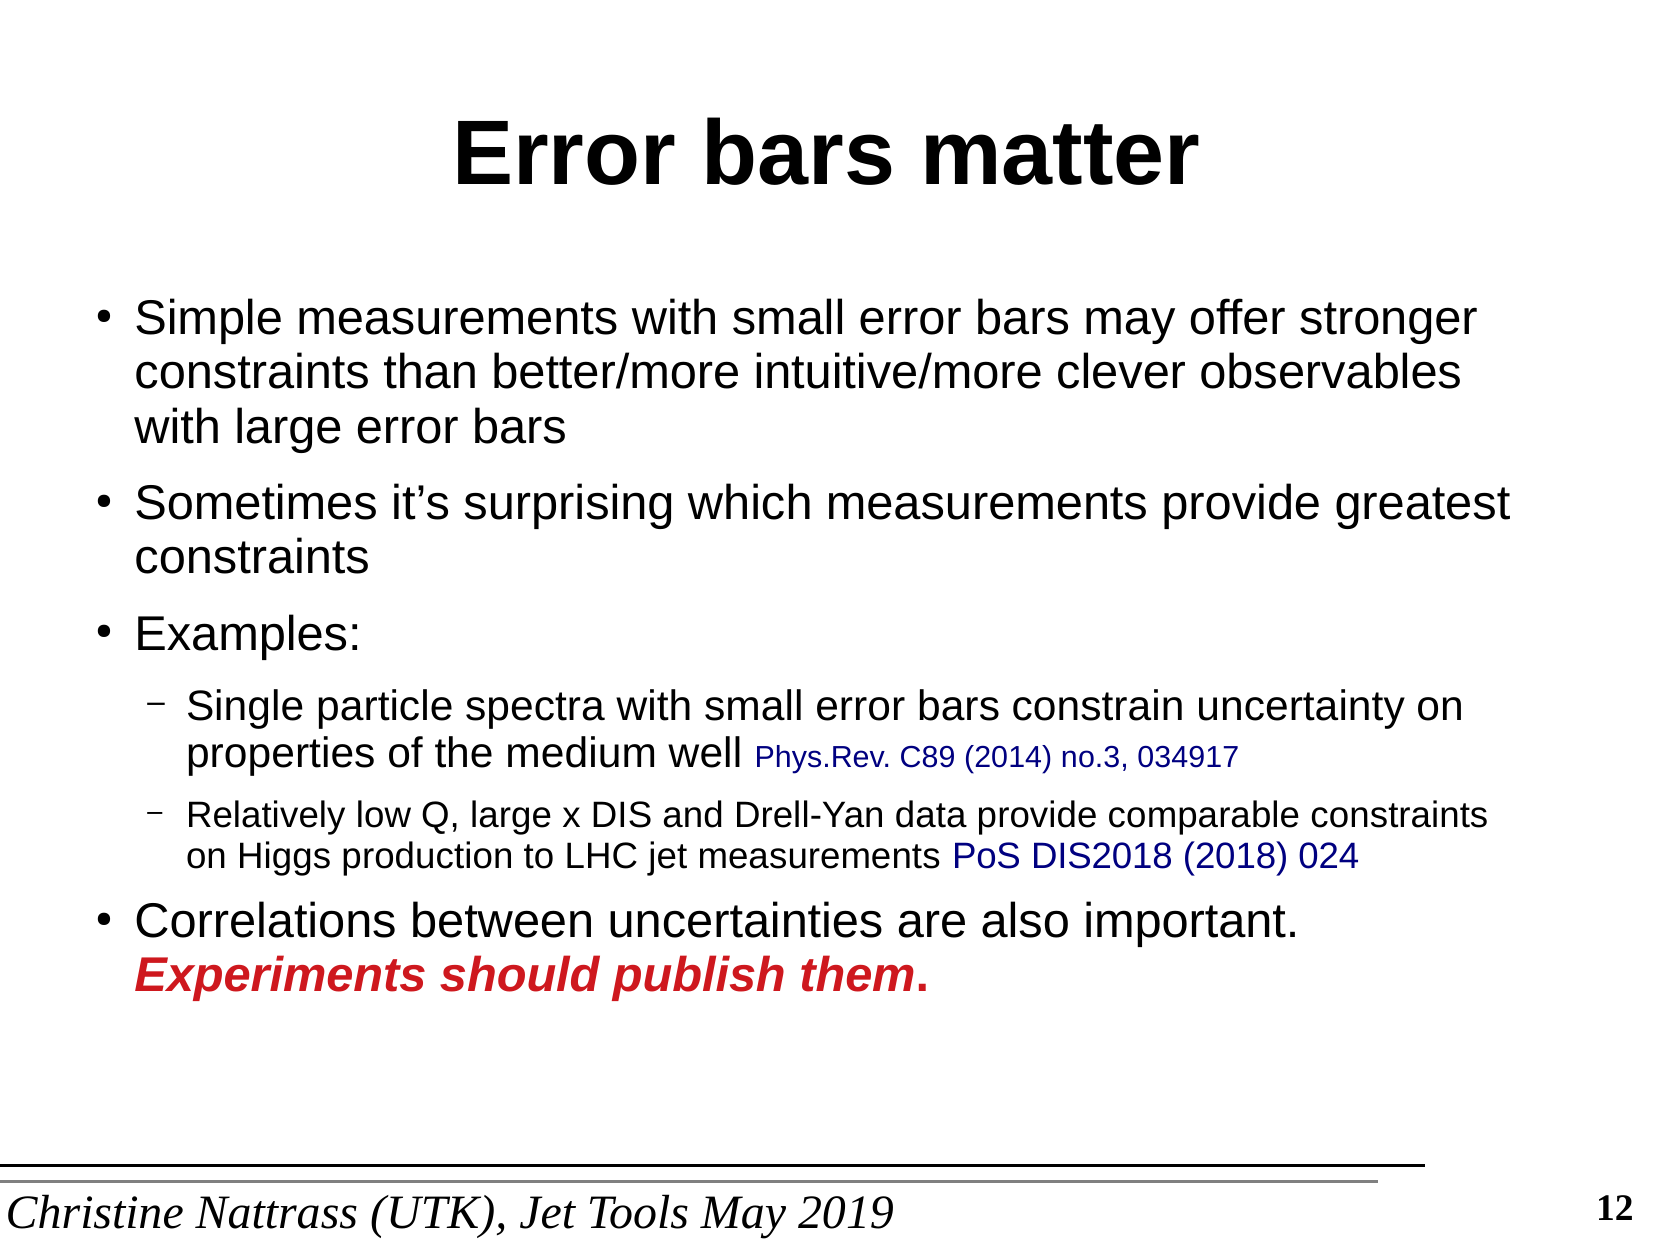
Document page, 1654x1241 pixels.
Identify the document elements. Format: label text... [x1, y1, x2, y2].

list Simple measurements with small error bars may offer stronger constraints than better/more intuitive/more clever observables with large error bars Sometimes it’s surprising which measurements provide greatest constraints Examples: Single particle spectra with small error bars constrain uncertainty on properties of the medium well Phys.Rev. C89 (2014) no.3, 034917 Relatively low Q, large x DIS and Drell-Yan data provide comparable constraints on Higgs production to LHC jet measurements PoS DIS2018 (2018) 024 Correlations between uncertainties are also important. Experiments should publish them. [82, 290, 1538, 1010]
title Error bars matter [82, 49, 1571, 257]
